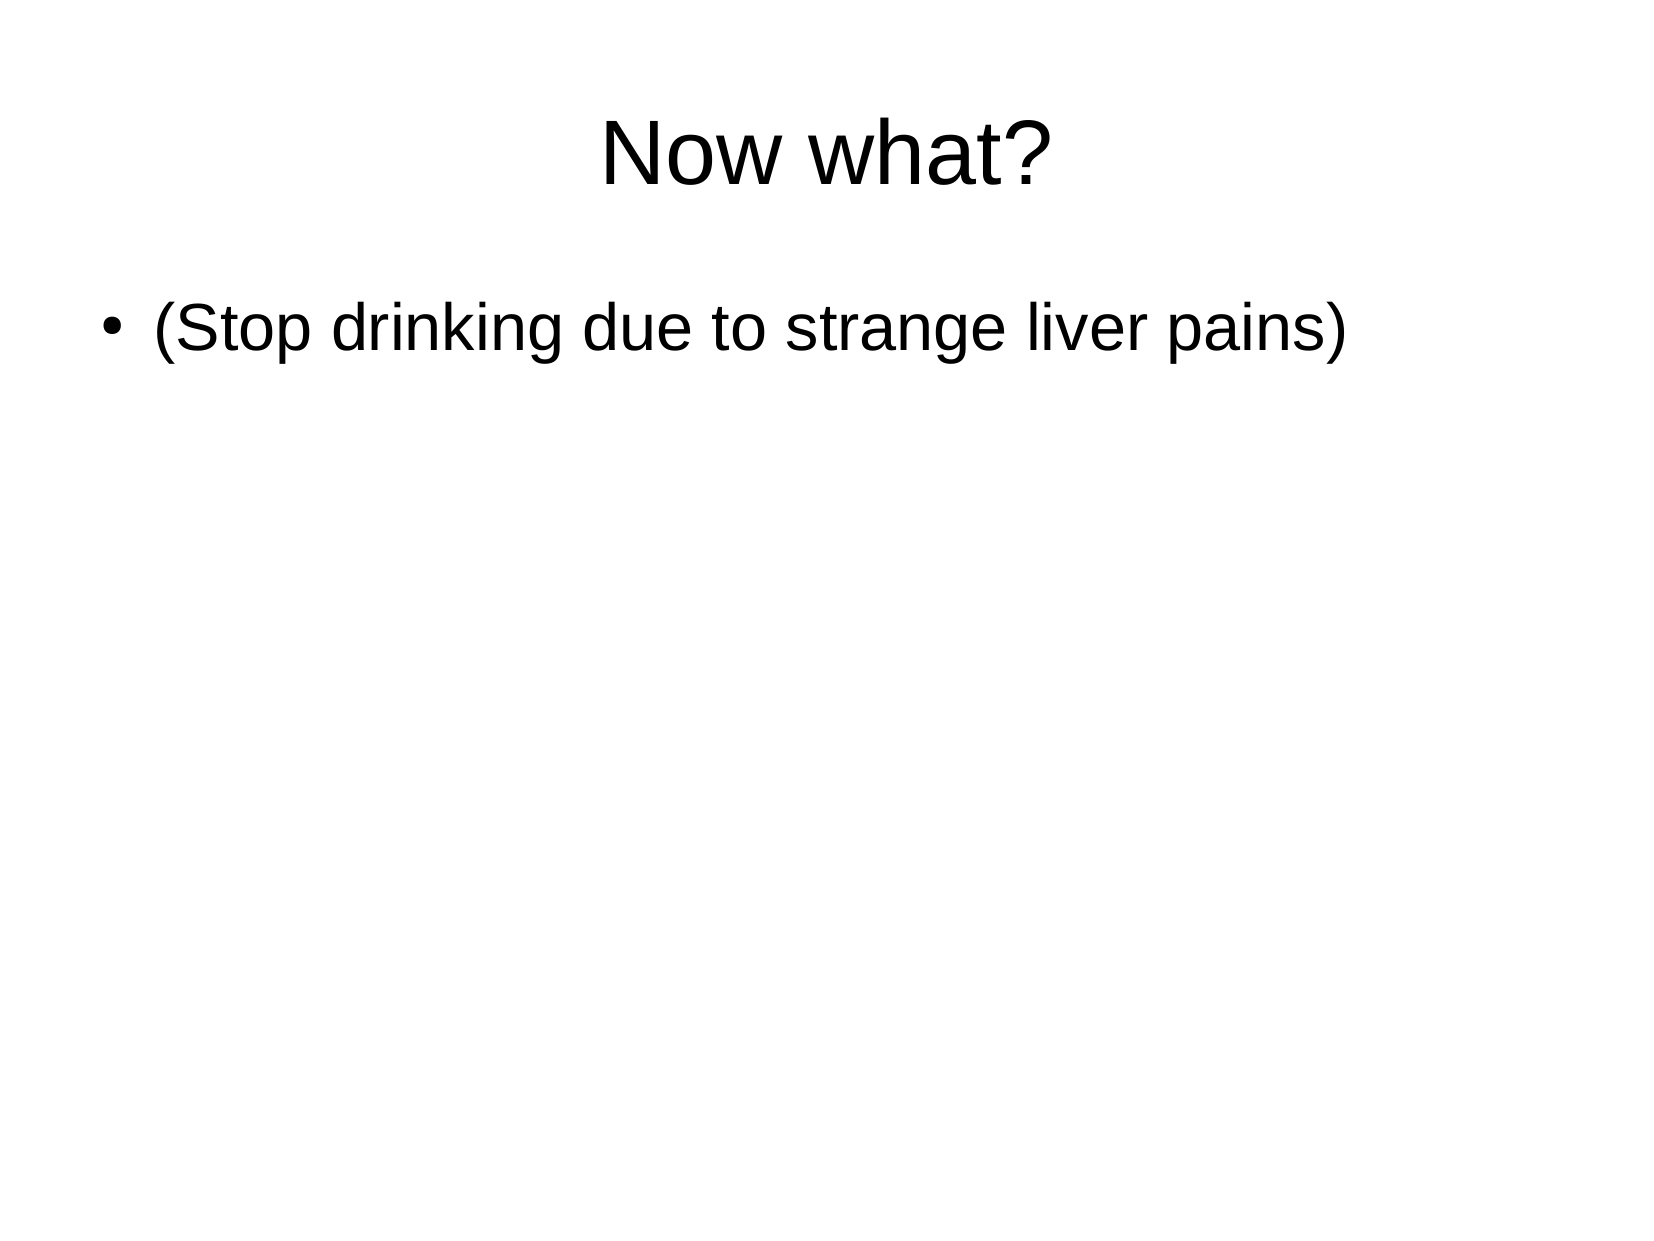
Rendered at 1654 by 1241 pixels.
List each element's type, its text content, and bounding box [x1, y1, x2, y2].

list (Stop drinking due to strange liver pains) [82, 290, 1538, 1010]
title Now what? [82, 49, 1571, 257]
